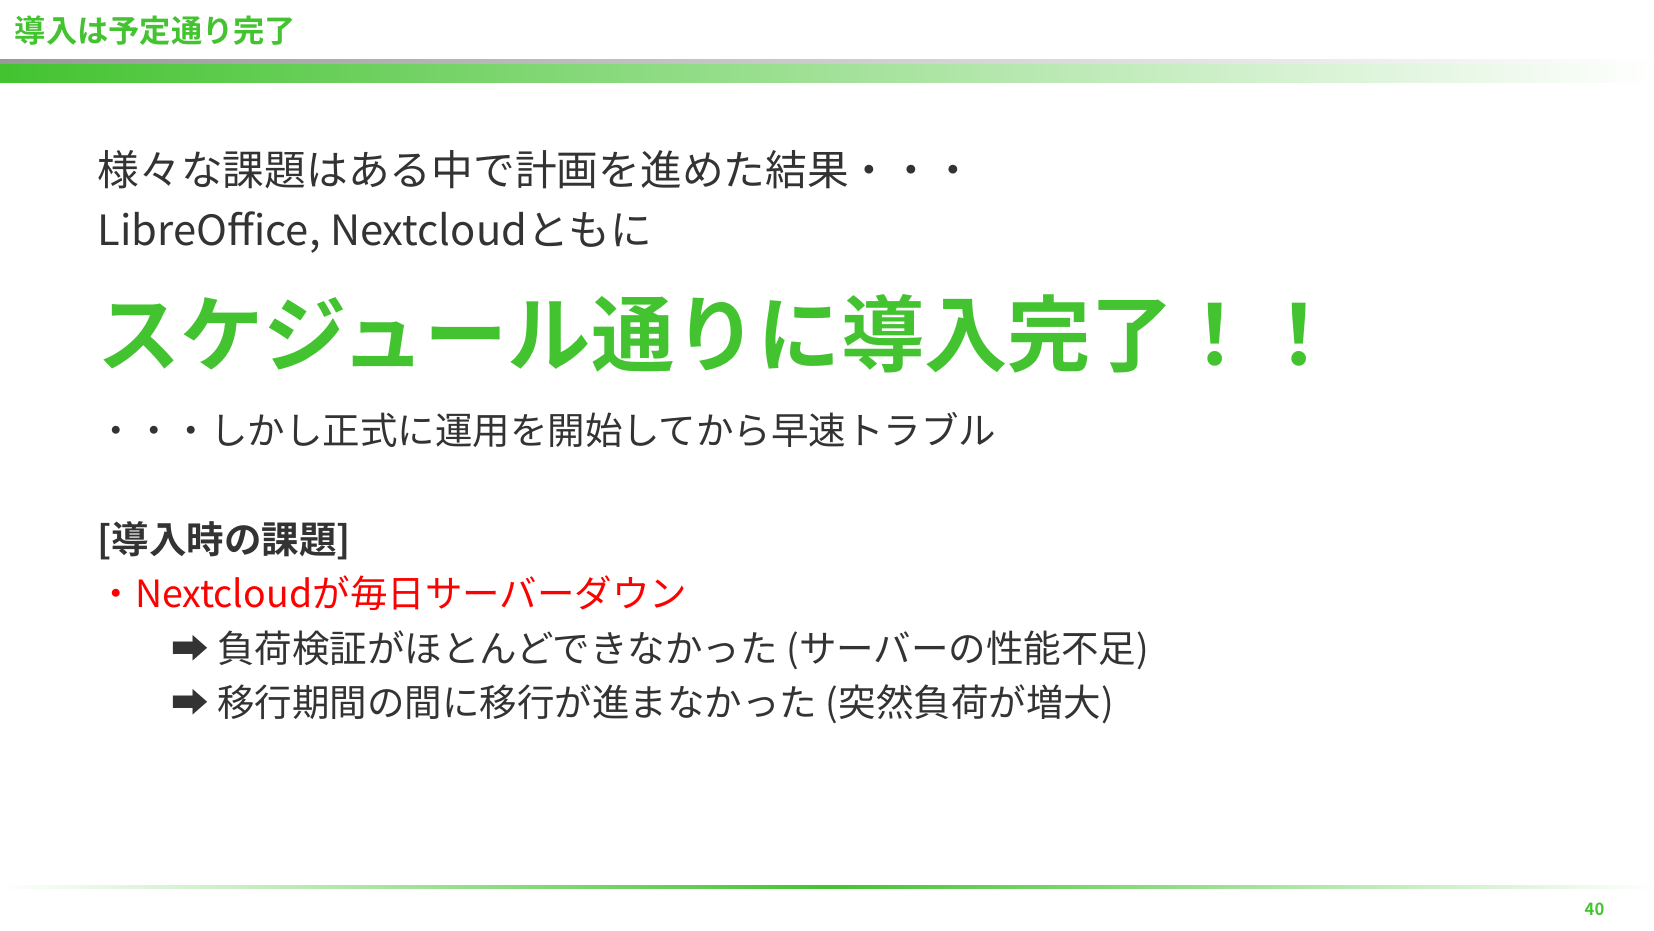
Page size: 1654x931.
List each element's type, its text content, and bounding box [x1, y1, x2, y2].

text_box <番号> [1535, 888, 1654, 928]
text_box 様々な課題はある中で計画を進めた結果・・・ LibreOffice, Nextcloudともに スケジュール通りに導入完了！！ ・・・しかし正式に運用を開始してから早速トラブル [導入時の課題] ・Nextcloudが毎日サーバーダウン ➡ 負荷検証がほとんどできなかった (サーバーの性能不足) ➡ 移行期間の間に移行が進まなかった (突然負荷が増大) [82, 129, 1459, 880]
text_box 導入は予定通り完了 [0, 0, 1376, 59]
text_box [0, 59, 1654, 83]
text_box [0, 885, 1654, 889]
